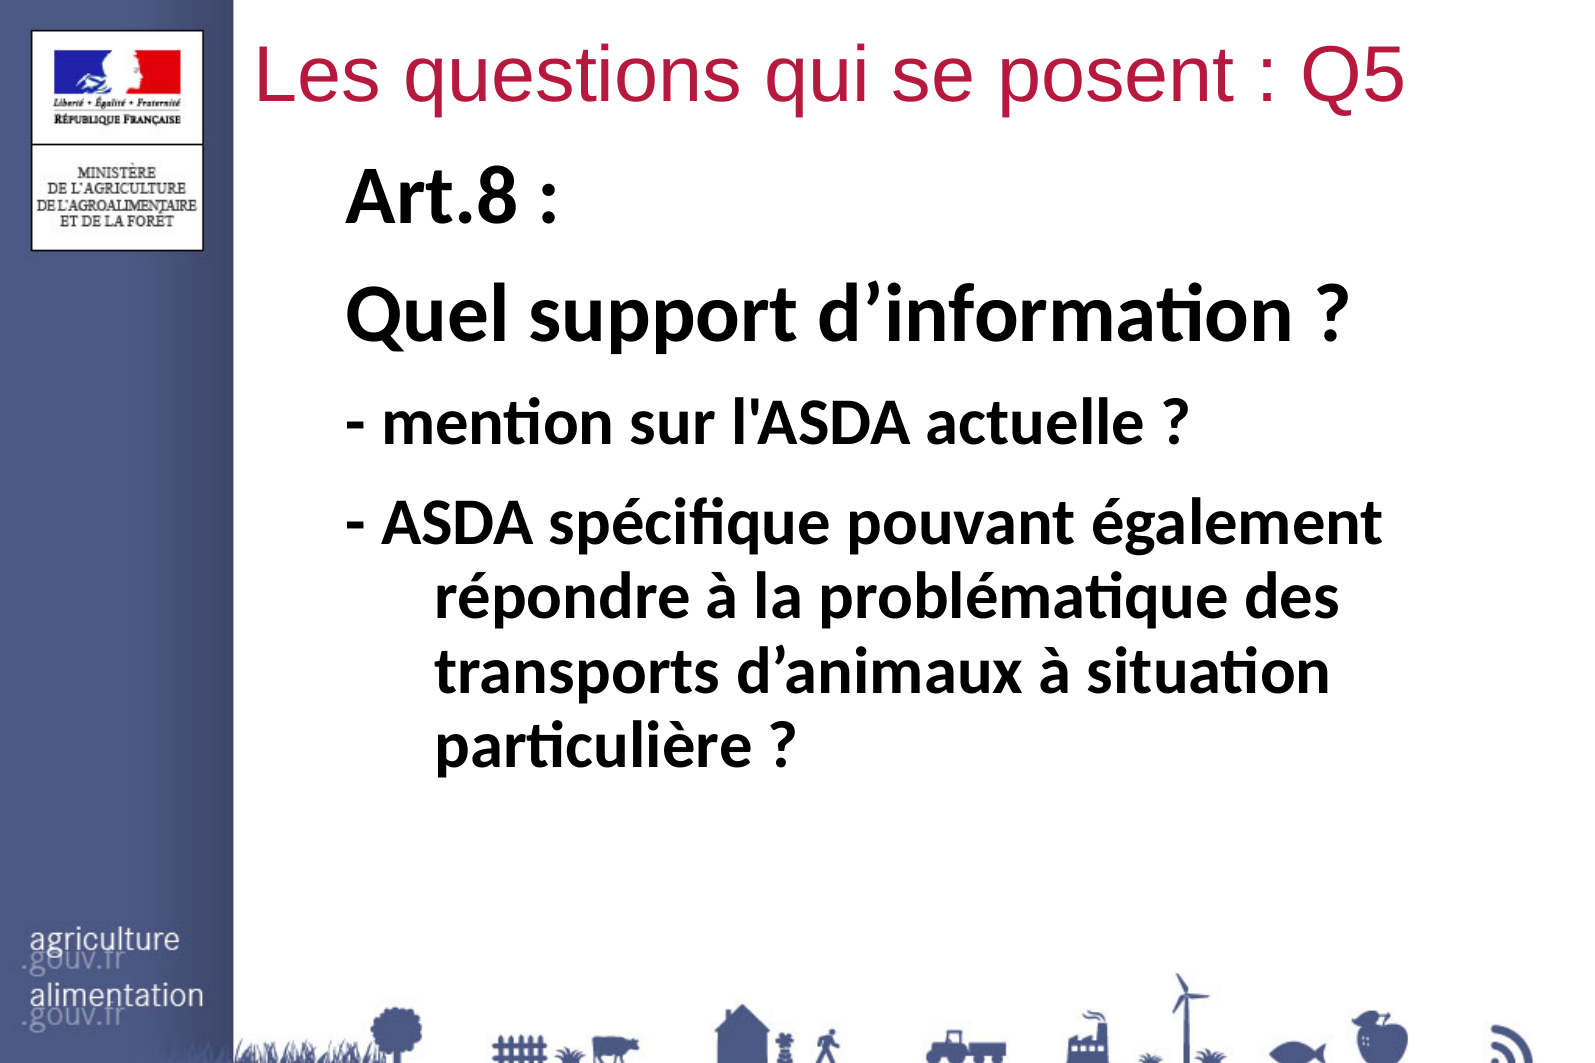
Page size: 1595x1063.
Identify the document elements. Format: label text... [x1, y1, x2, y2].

text_box Les questions qui se posent : Q5 [253, 0, 1519, 141]
text_box Art.8 : Quel support d’information ? - mention sur l'ASDA actuelle ? - ASDA spécifique pouvant également répondre à la problématique des transports d’animaux à situation particulière ? [330, 141, 1453, 934]
picture [0, 0, 1595, 1063]
